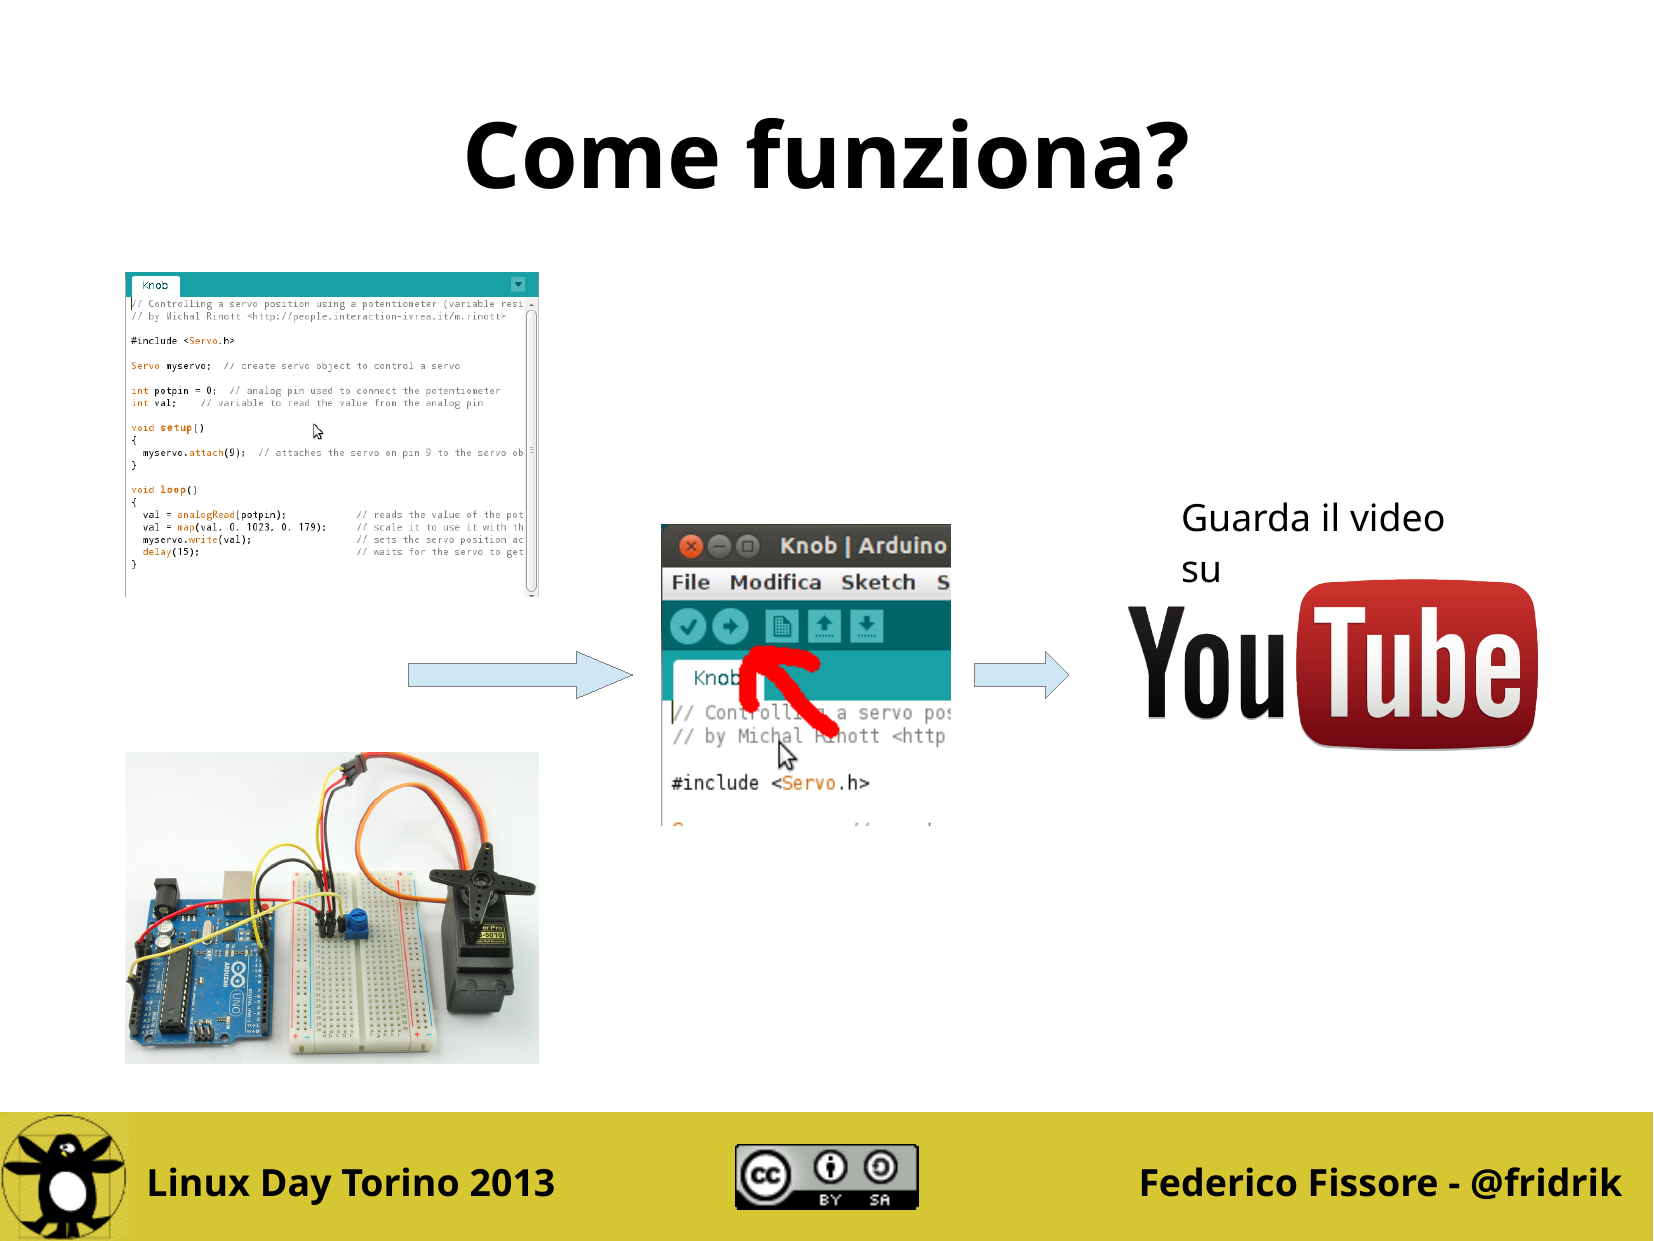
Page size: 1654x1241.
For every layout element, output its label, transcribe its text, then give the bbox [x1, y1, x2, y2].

text_box Linux Day Torino 2013 [131, 1148, 553, 1206]
text_box [408, 651, 633, 699]
picture [1125, 575, 1539, 751]
text_box Guarda il video su [1166, 484, 1498, 542]
text_box Federico Fissore - @fridrik [1123, 1148, 1627, 1206]
title Come funziona? [82, 49, 1571, 257]
picture [661, 524, 951, 826]
picture [0, 1112, 1653, 1241]
picture [125, 752, 539, 1064]
picture [1204, 575, 1214, 580]
picture [125, 272, 539, 597]
text_box [974, 651, 1069, 699]
